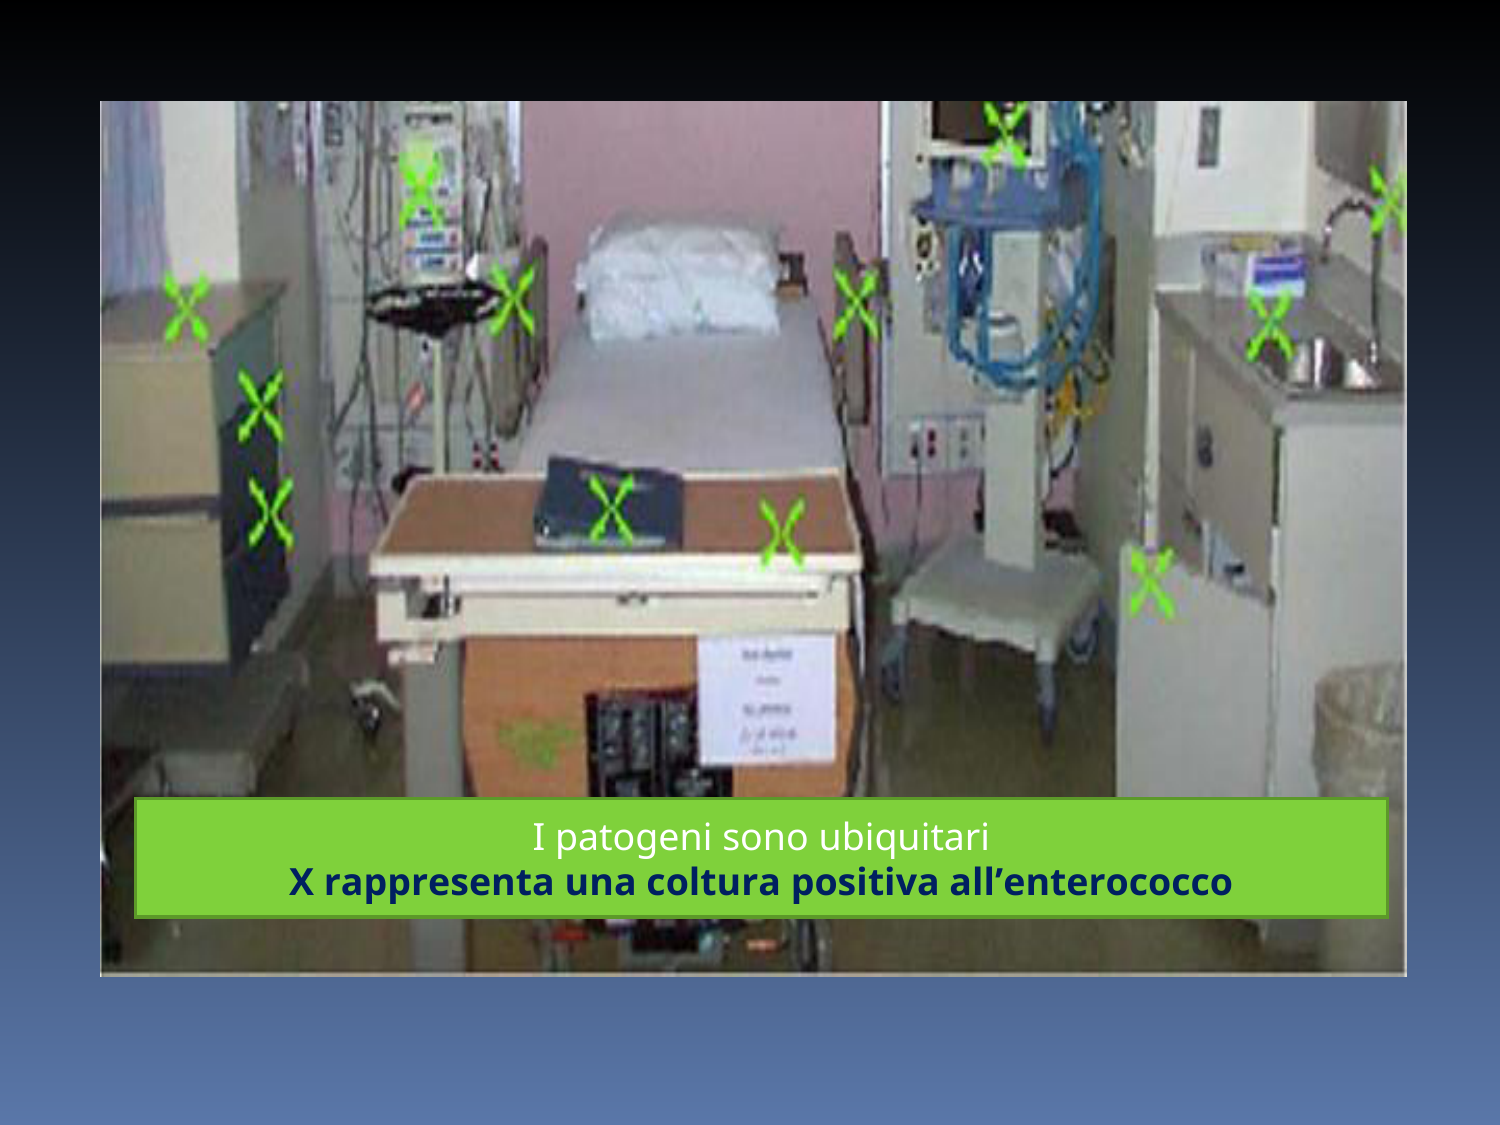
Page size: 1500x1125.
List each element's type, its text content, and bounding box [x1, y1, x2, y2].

picture [100, 101, 1407, 977]
text_box I patogeni sono ubiquitari X rappresenta una coltura positiva all’enterococco [135, 798, 1388, 917]
